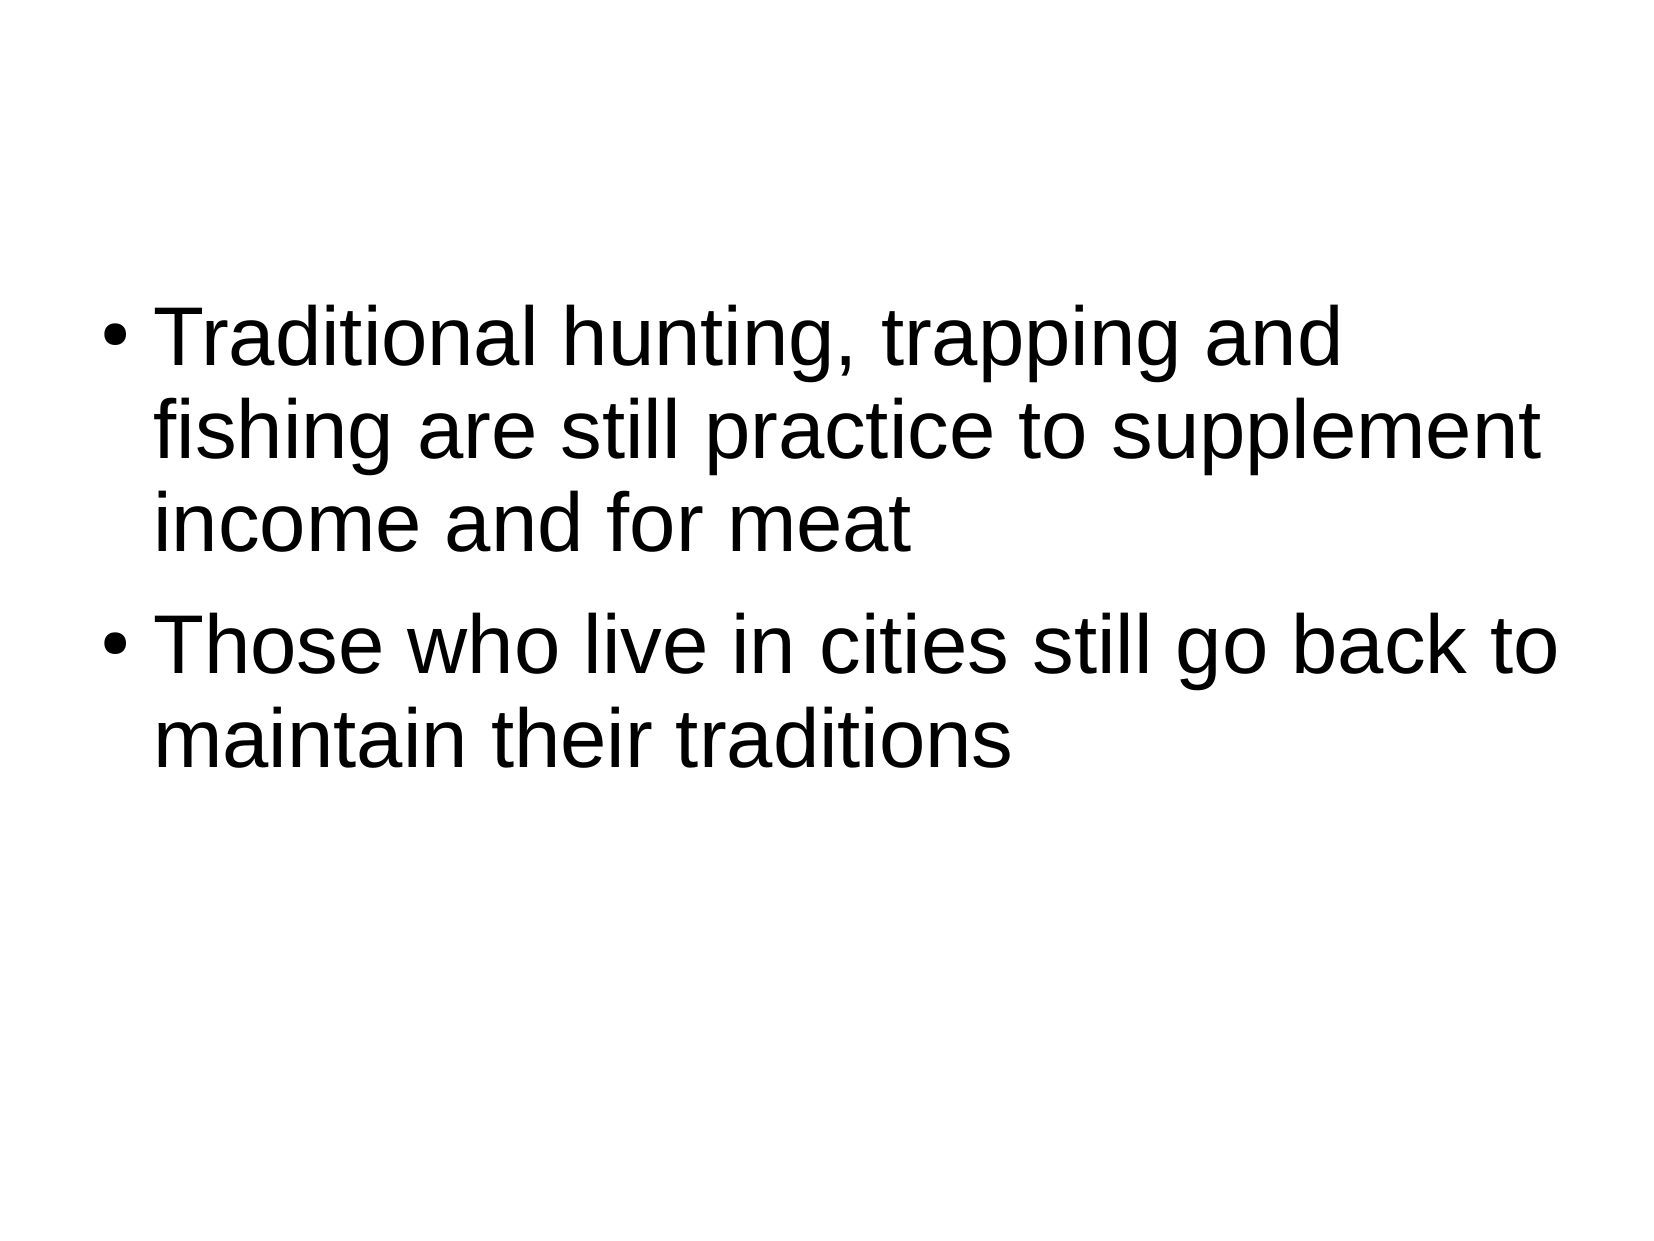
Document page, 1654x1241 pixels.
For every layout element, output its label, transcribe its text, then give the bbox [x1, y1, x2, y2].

list Traditional hunting, trapping and fishing are still practice to supplement income and for meat Those who live in cities still go back to maintain their traditions [82, 290, 1571, 1010]
